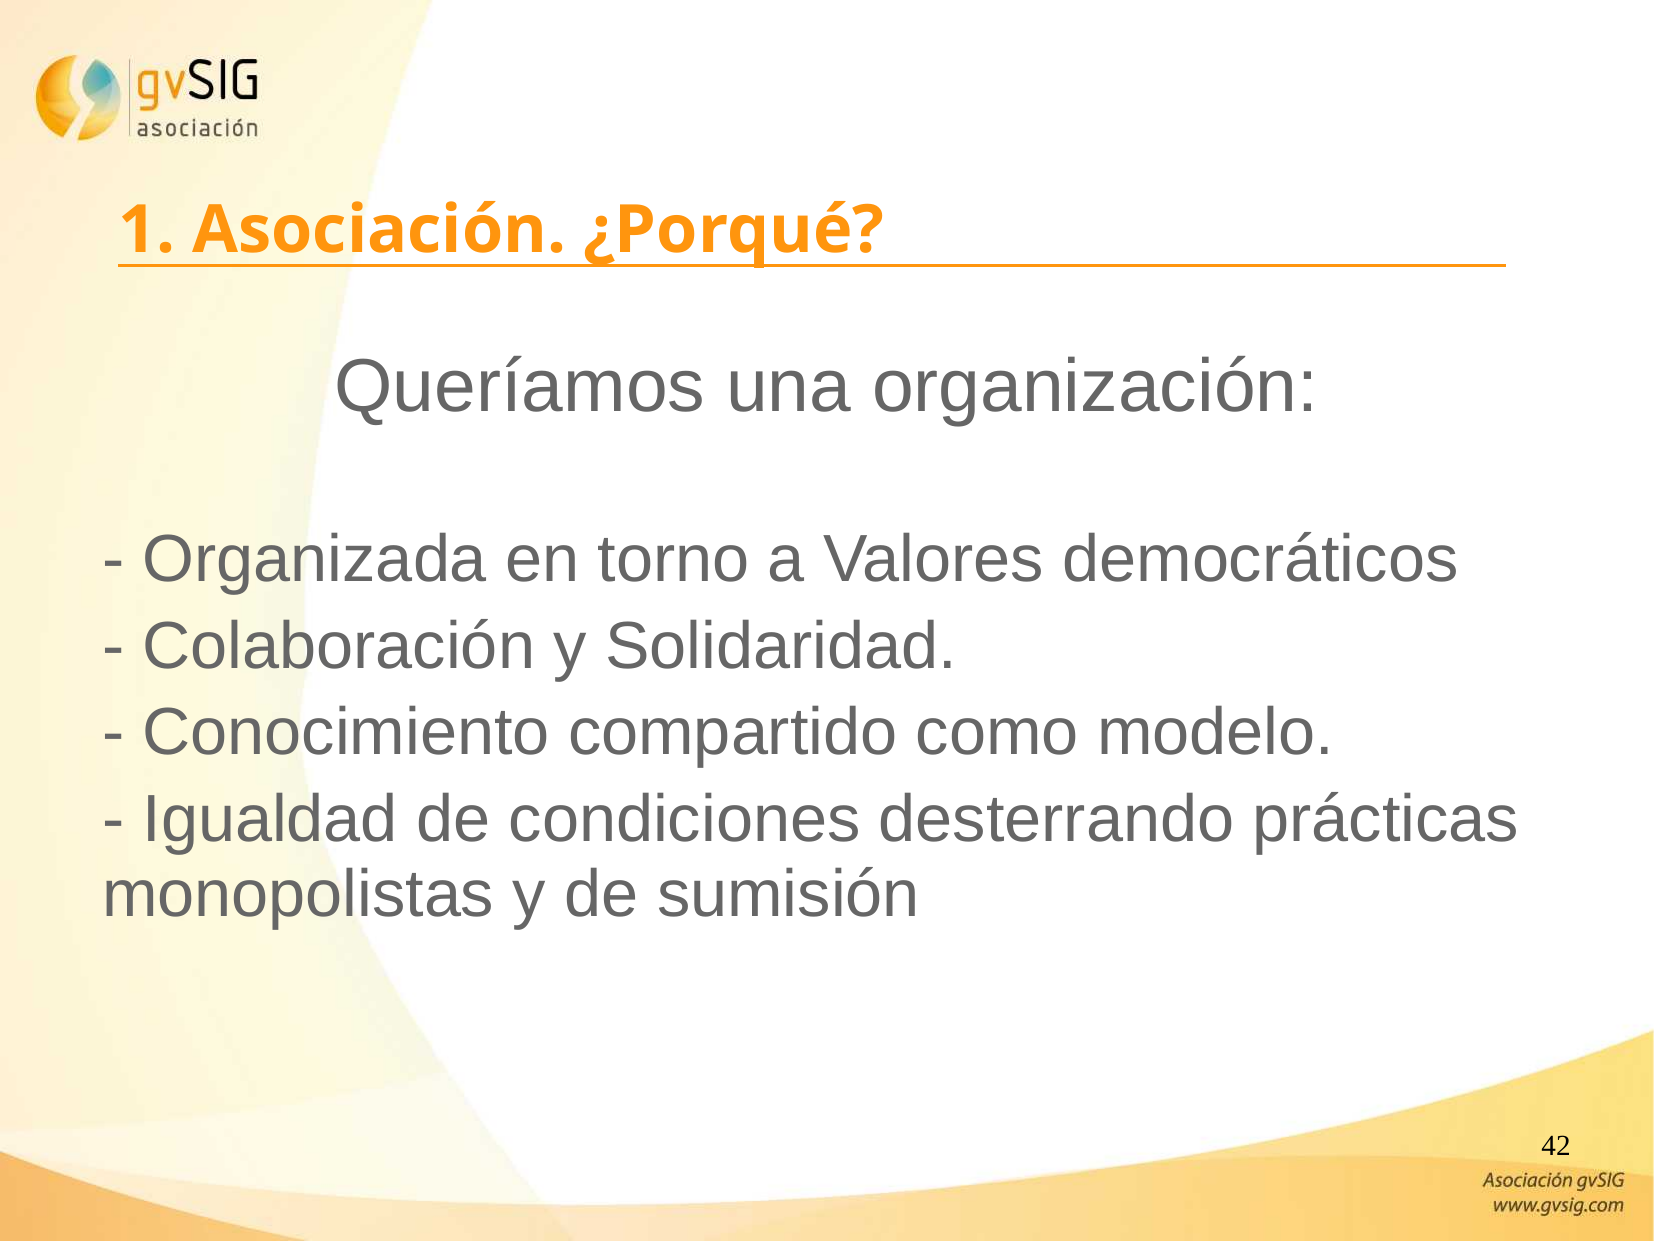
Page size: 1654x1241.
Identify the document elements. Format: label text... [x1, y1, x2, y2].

picture [0, 0, 1654, 1241]
text_box - Organizada en torno a Valores democráticos - Colaboración y Solidaridad. - Conocimiento compartido como modelo. - Igualdad de condiciones desterrando prácticas monopolistas y de sumisión [87, 513, 1536, 938]
text_box Queríamos una organización: [118, 336, 1536, 436]
title 1. Asociación. ¿Porqué? [118, 177, 1607, 276]
